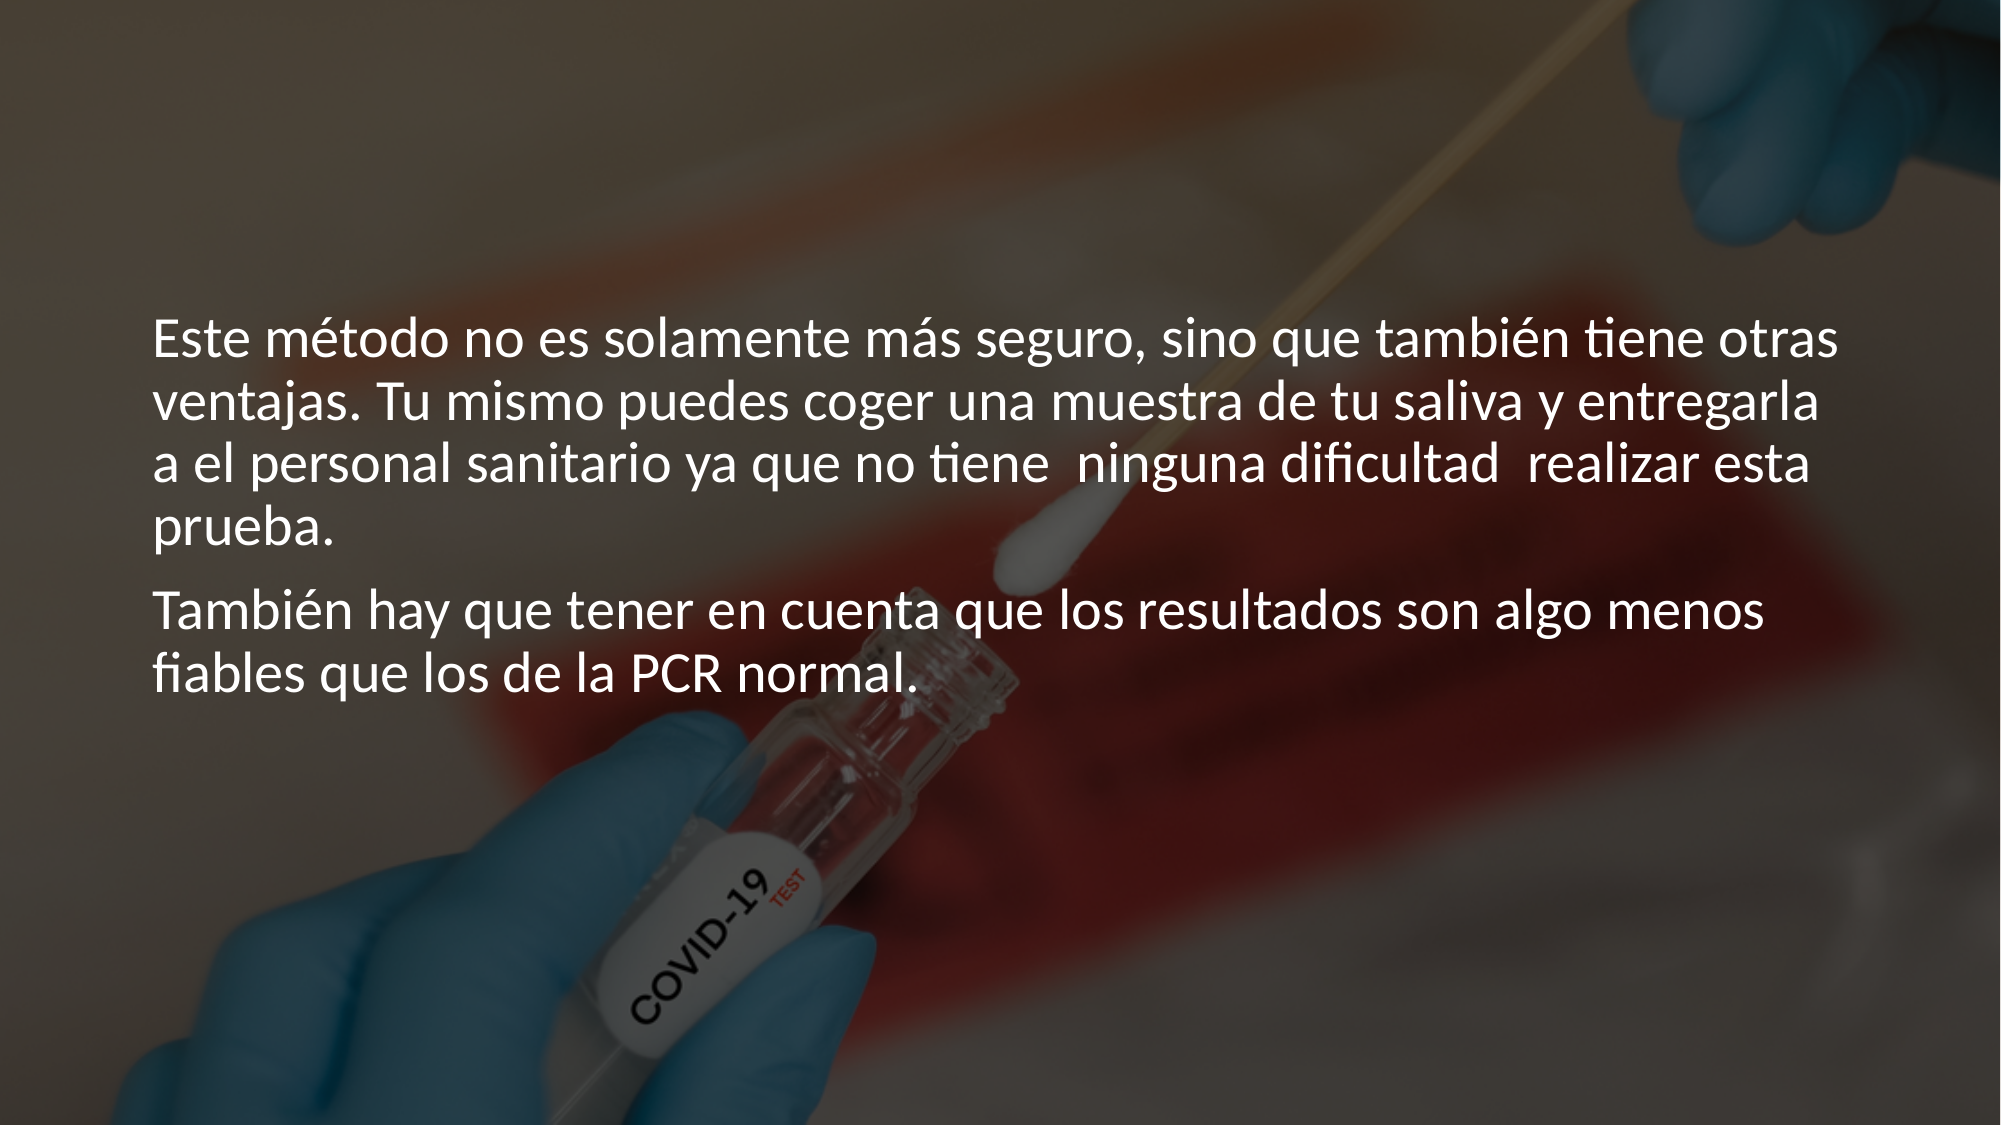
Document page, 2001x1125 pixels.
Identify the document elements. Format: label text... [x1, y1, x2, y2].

picture [0, 0, 2000, 1125]
list Este método no es solamente más seguro, sino que también tiene otras ventajas. Tu mismo puedes coger una muestra de tu saliva y entregarla a el personal sanitario ya que no tiene ninguna dificultad realizar esta prueba. También hay que tener en cuenta que los resultados son algo menos fiables que los de la PCR normal. [137, 299, 1863, 1014]
